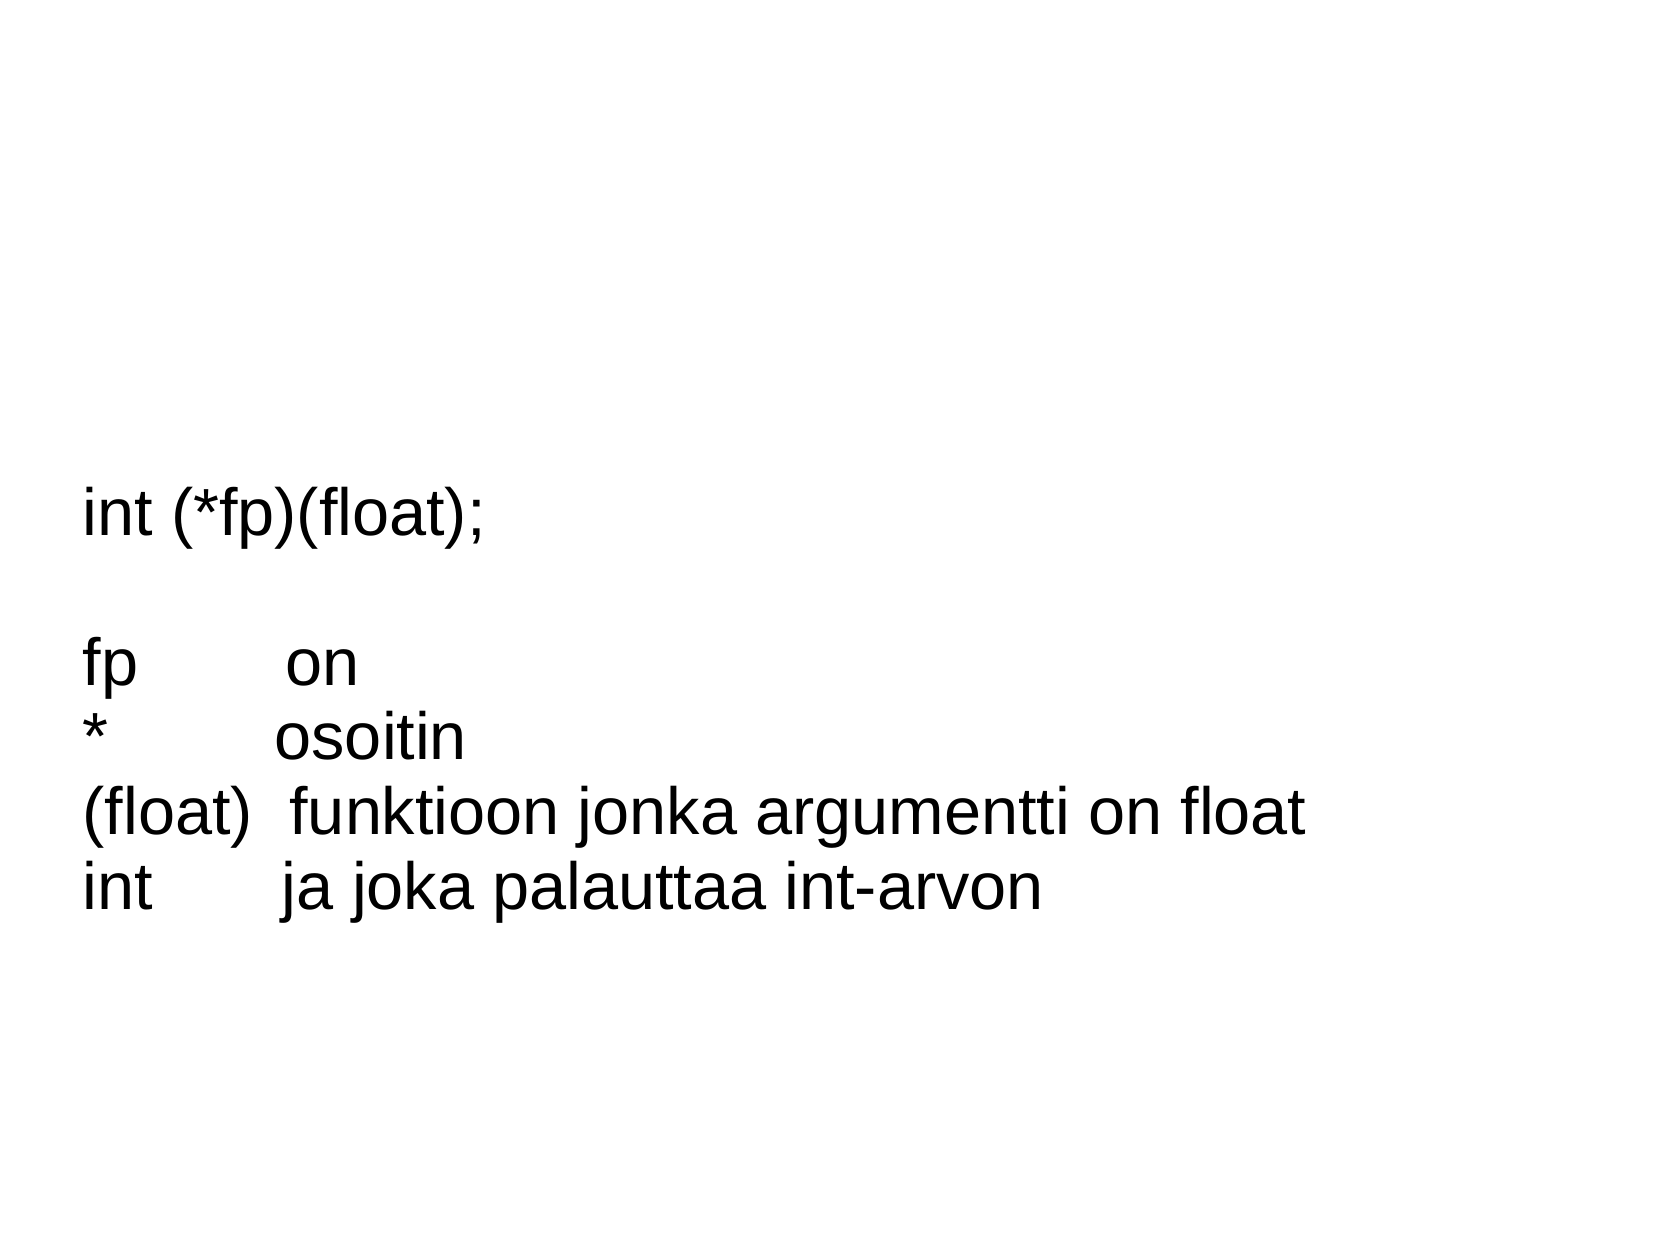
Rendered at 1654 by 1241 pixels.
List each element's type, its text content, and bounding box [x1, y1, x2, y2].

text_box int (*fp)(float); fp on * osoitin (float) funktioon jonka argumentti on float int ja joka palauttaa int-arvon [82, 297, 1571, 1102]
